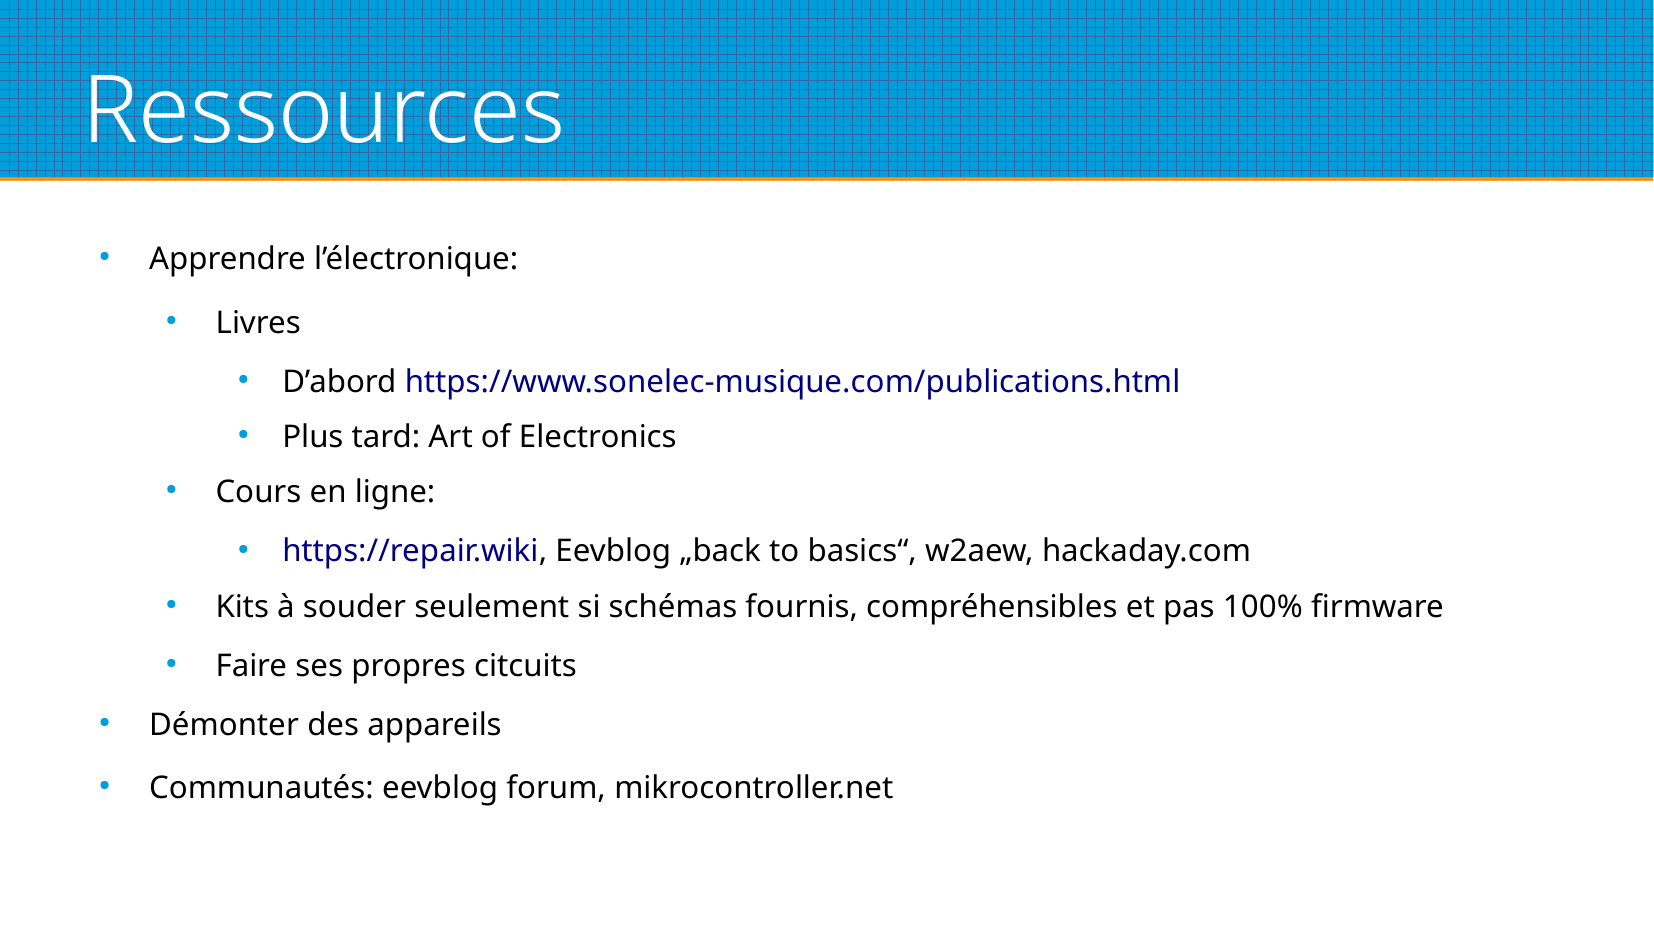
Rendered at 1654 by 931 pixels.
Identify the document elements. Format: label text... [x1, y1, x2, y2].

list Apprendre l’électronique: Livres D’abord https://www.sonelec-musique.com/publications.html Plus tard: Art of Electronics Cours en ligne: https://repair.wiki, Eevblog „back to basics“, w2aew, hackaday.com Kits à souder seulement si schémas fournis, compréhensibles et pas 100% firmware Faire ses propres citcuits Démonter des appareils Communautés: eevblog forum, mikrocontroller.net [82, 236, 1536, 811]
title Ressources [82, 14, 1571, 171]
